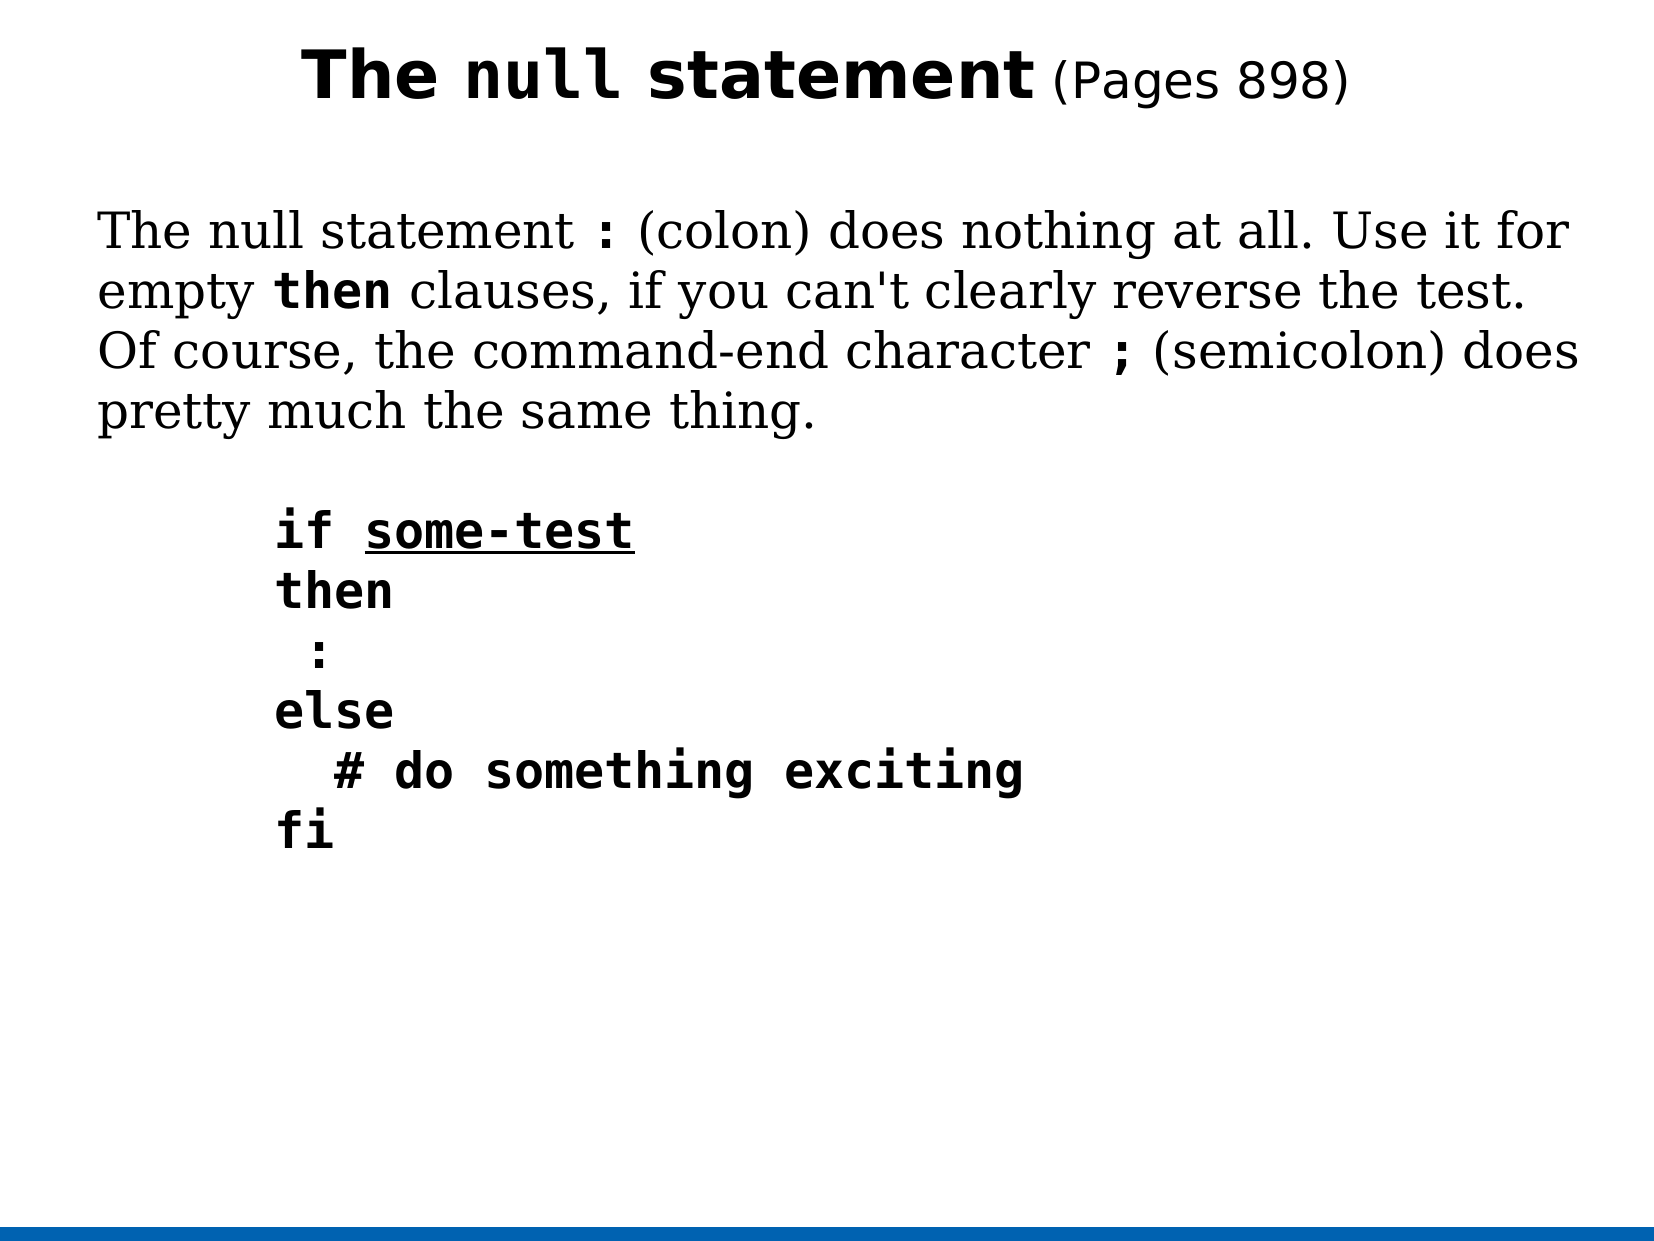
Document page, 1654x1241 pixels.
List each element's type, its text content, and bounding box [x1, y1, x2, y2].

list The null statement : (colon) does nothing at all. Use it for empty then clauses, if you can't clearly reverse the test. Of course, the command-end character ; (semicolon) does pretty much the same thing. if some-test then : else # do something exciting fi [82, 190, 1609, 945]
title The null statement (Pages 898) [82, 0, 1571, 176]
